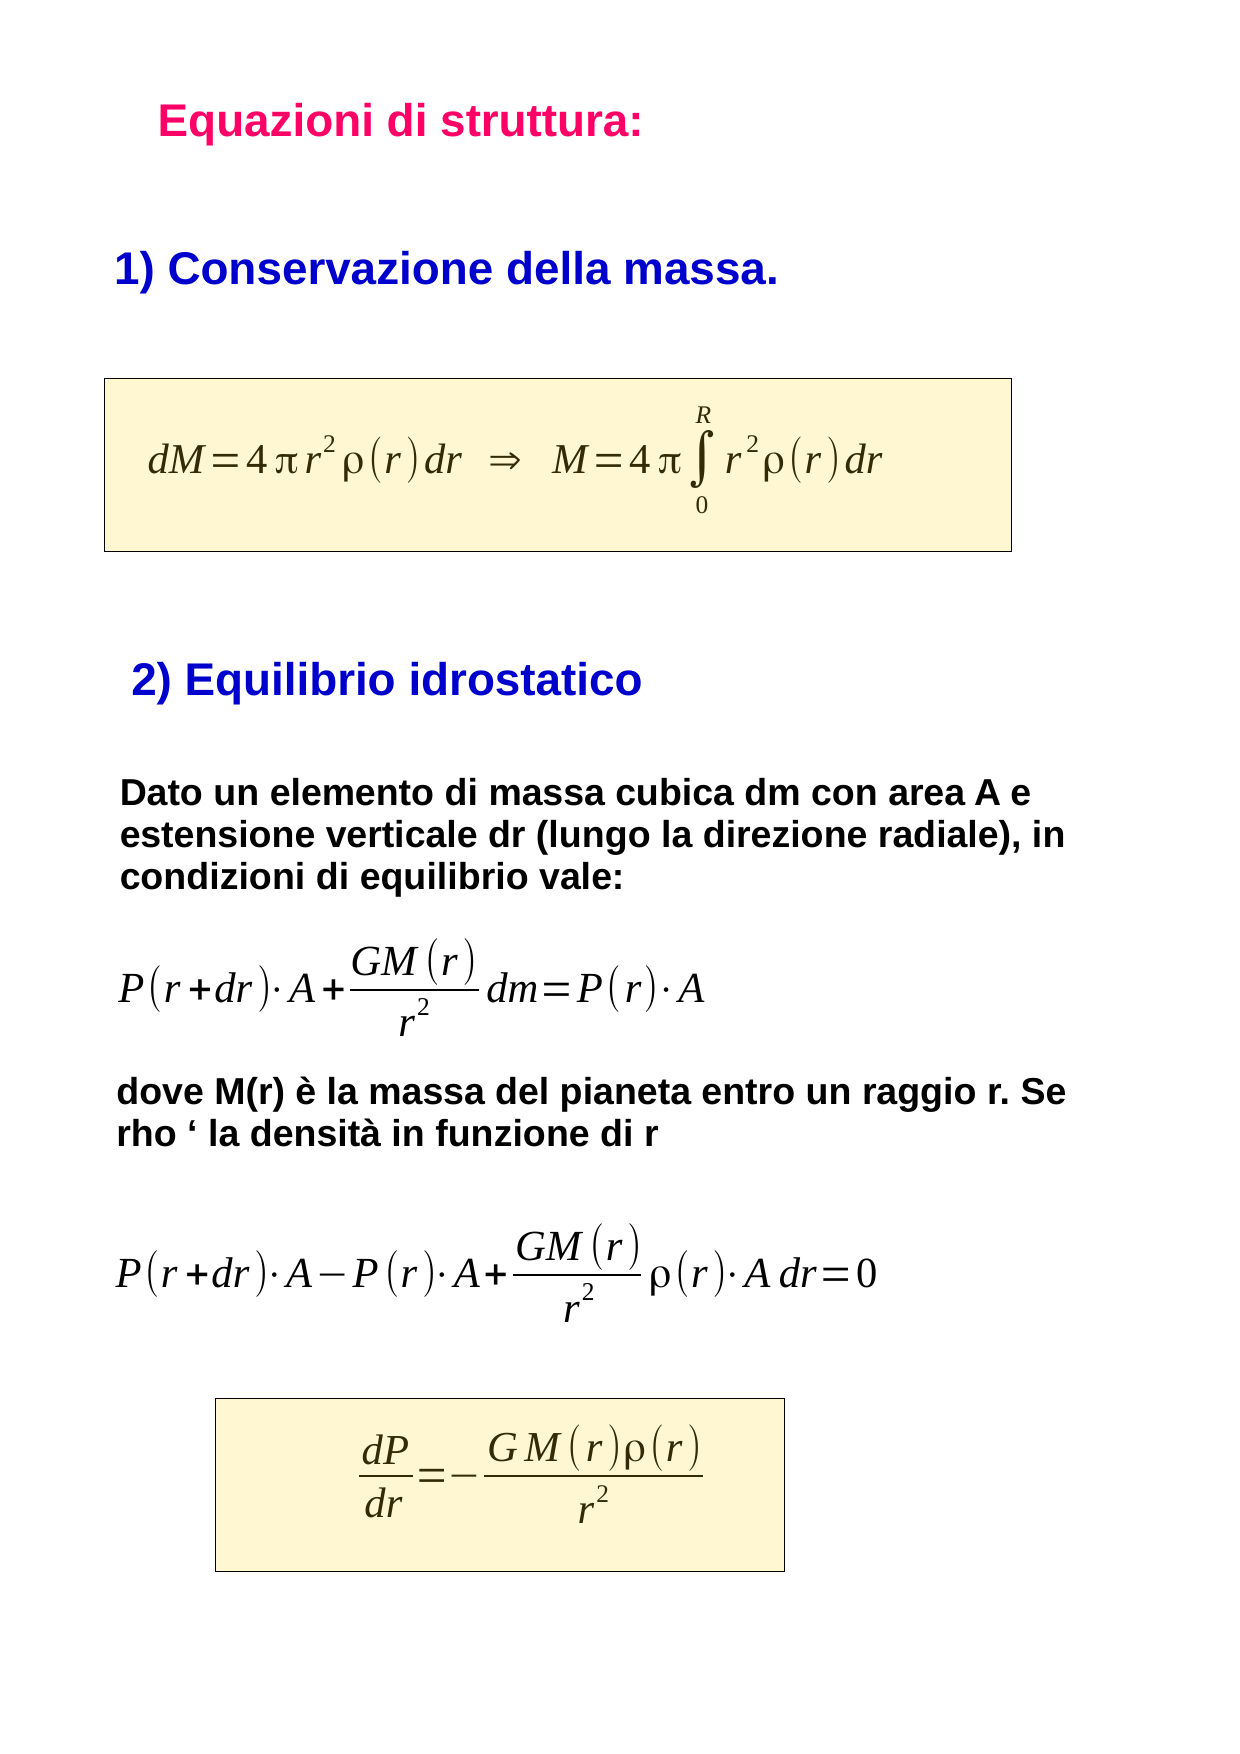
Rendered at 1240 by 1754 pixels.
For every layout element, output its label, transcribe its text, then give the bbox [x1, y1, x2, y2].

chart [102, 1220, 889, 1332]
text_box dove M(r) è la massa del pianeta entro un raggio r. Se rho ‘ la densità in funzione di r [101, 1062, 1091, 1162]
text_box 2) Equilibrio idrostatico [116, 646, 1054, 763]
text_box Dato un elemento di massa cubica dm con area A e estensione verticale dr (lungo la direzione radiale), in condizioni di equilibrio vale: [105, 763, 1137, 947]
chart [105, 947, 716, 1047]
text_box [215, 1398, 785, 1572]
text_box Equazioni di struttura: [142, 87, 1206, 205]
text_box [104, 378, 1012, 552]
text_box 1) Conservazione della massa. [99, 235, 924, 354]
